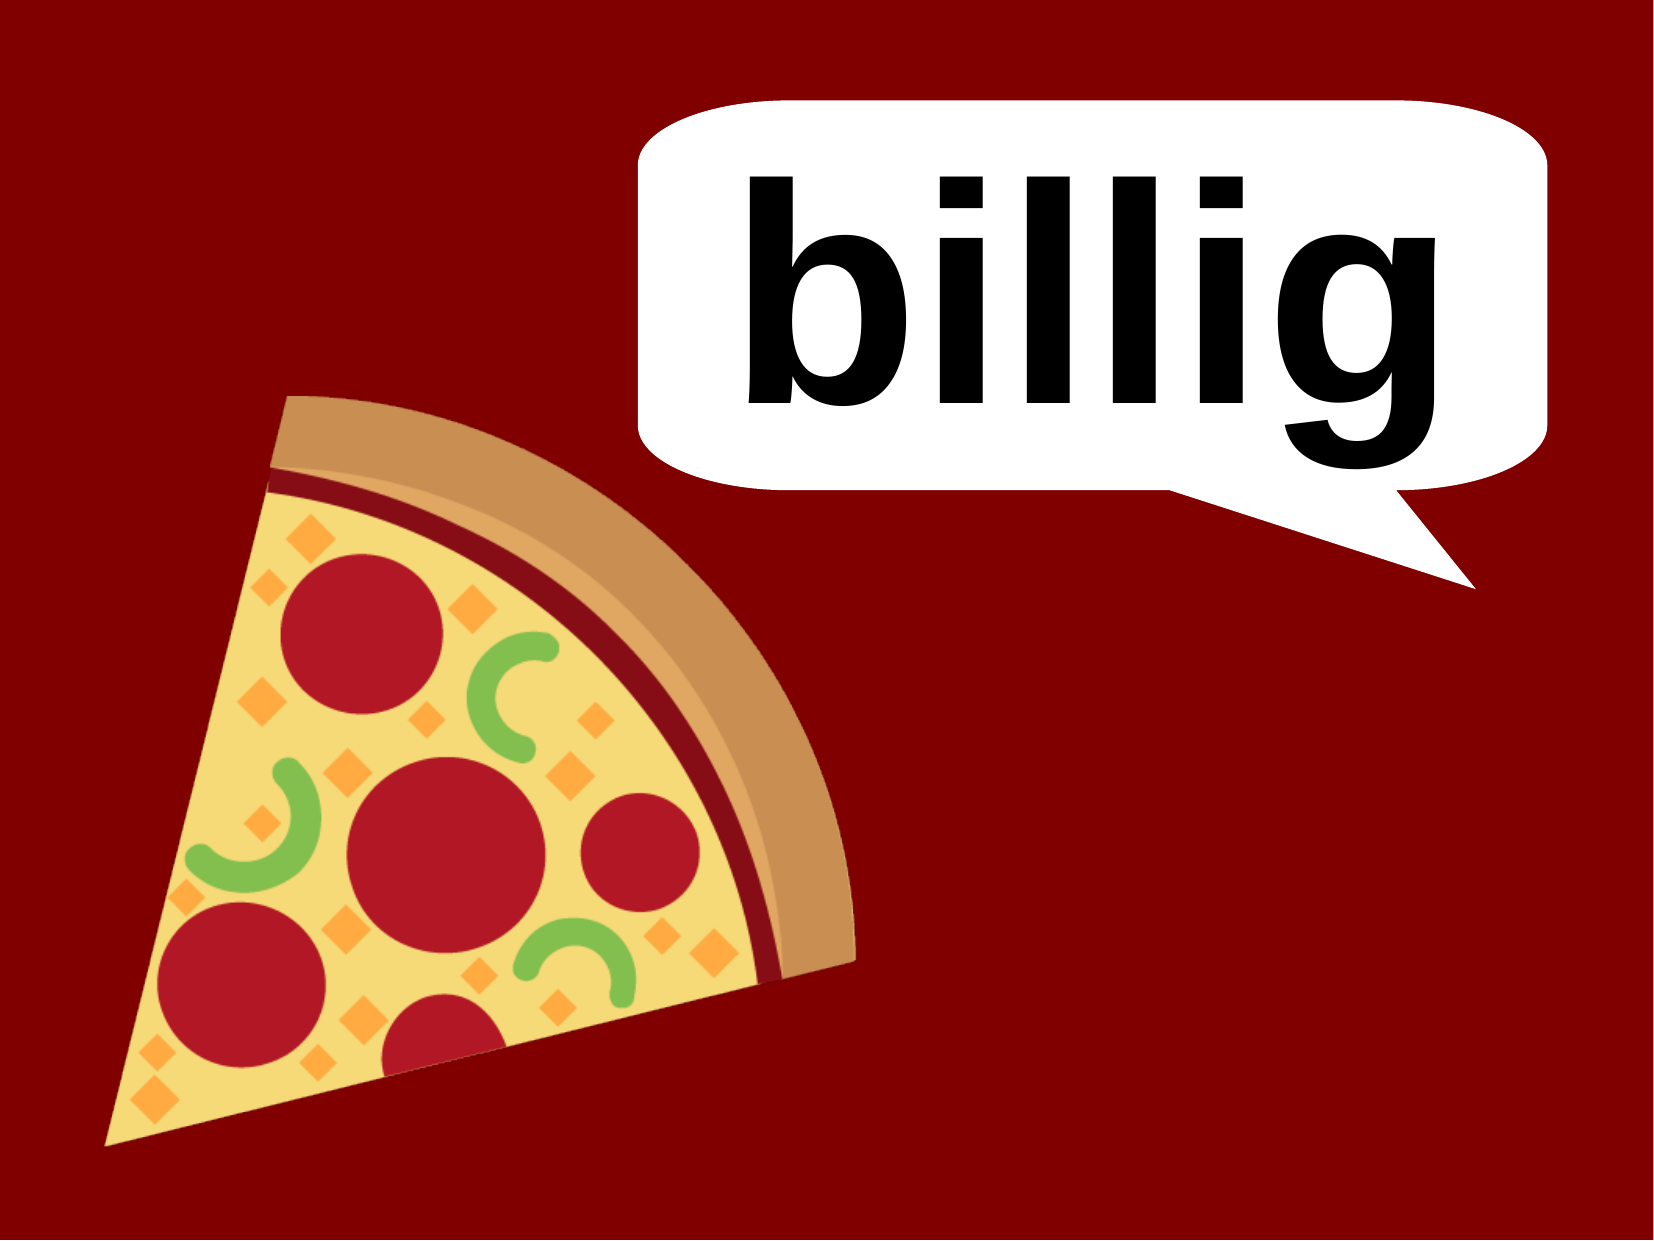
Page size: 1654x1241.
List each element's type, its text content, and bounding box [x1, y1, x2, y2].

text_box billig [637, 100, 1548, 590]
picture [76, 371, 877, 1173]
